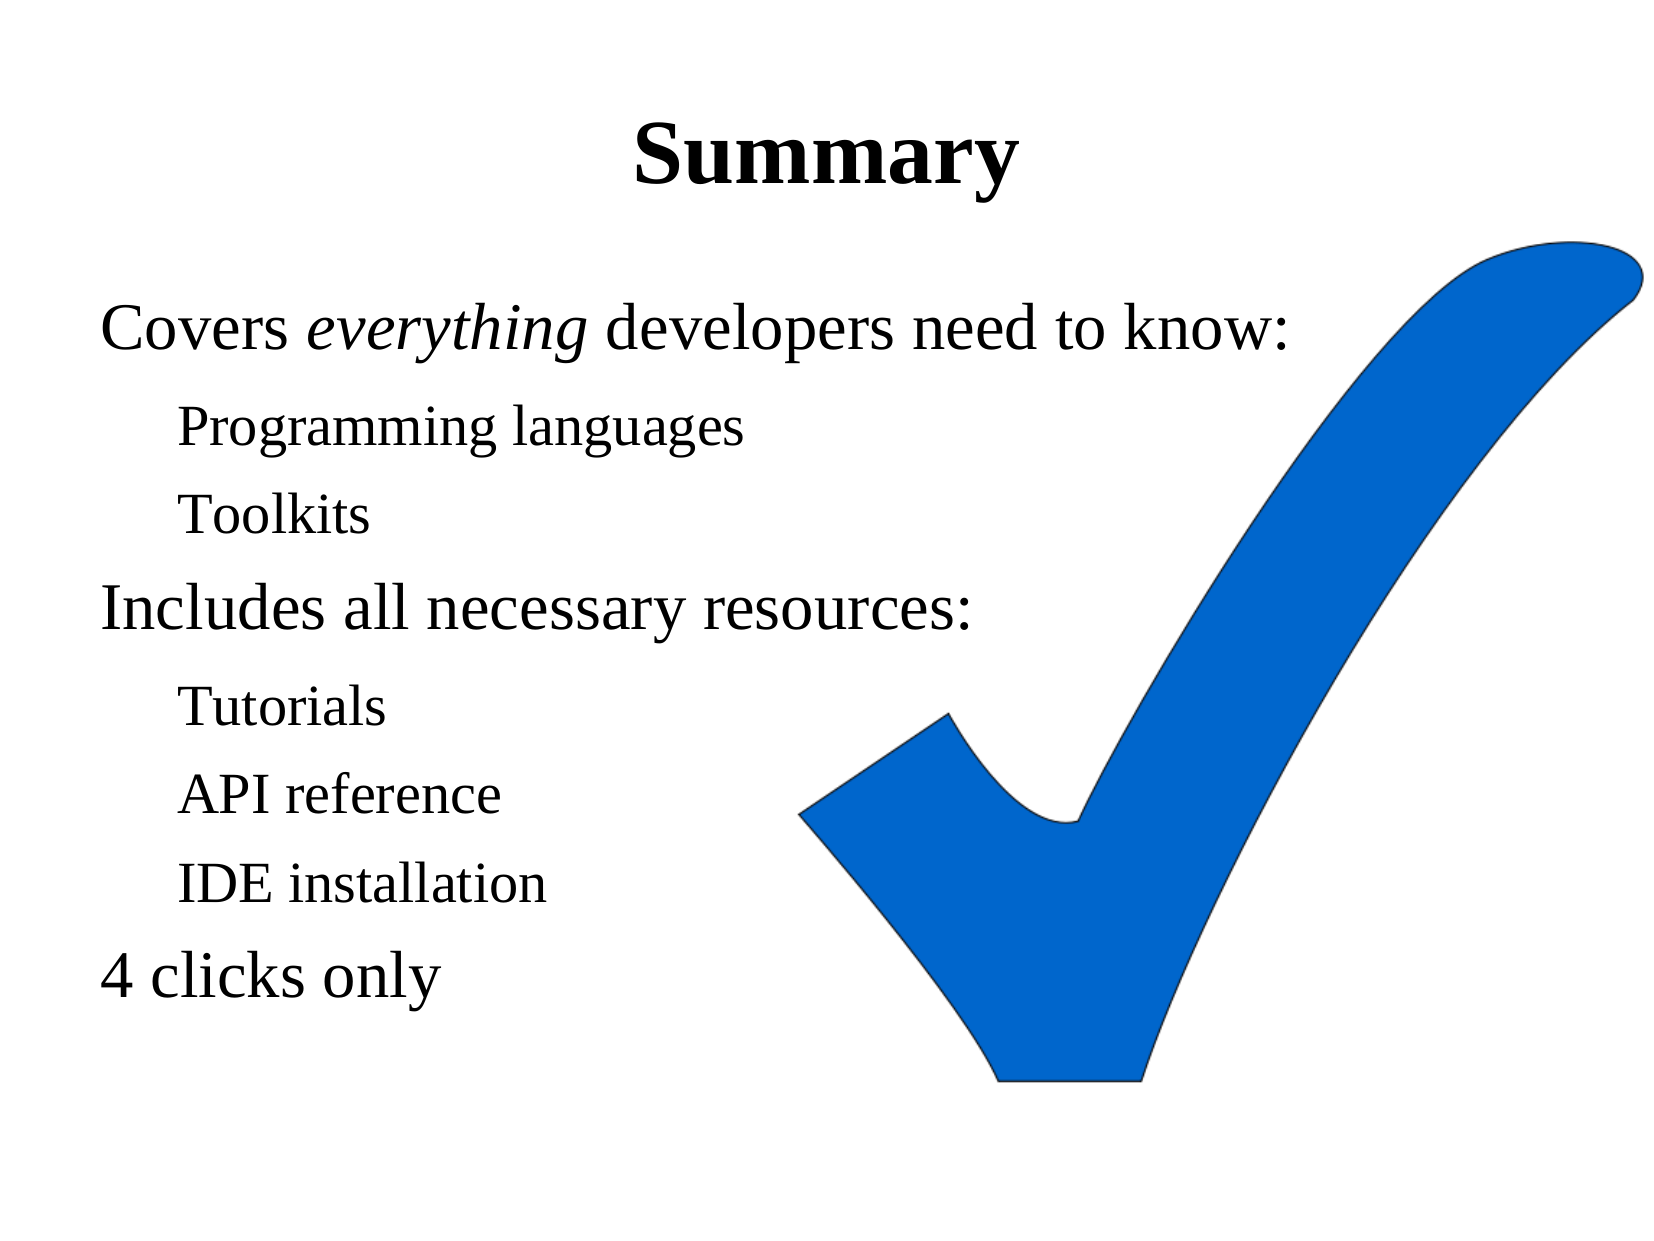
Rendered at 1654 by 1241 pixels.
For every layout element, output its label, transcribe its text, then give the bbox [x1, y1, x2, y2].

list Covers everything developers need to know: Programming languages Toolkits Includes all necessary resources: Tutorials API reference IDE installation 4 clicks only [82, 290, 1571, 1109]
title Summary [82, 49, 1571, 257]
picture [788, 224, 1654, 1100]
